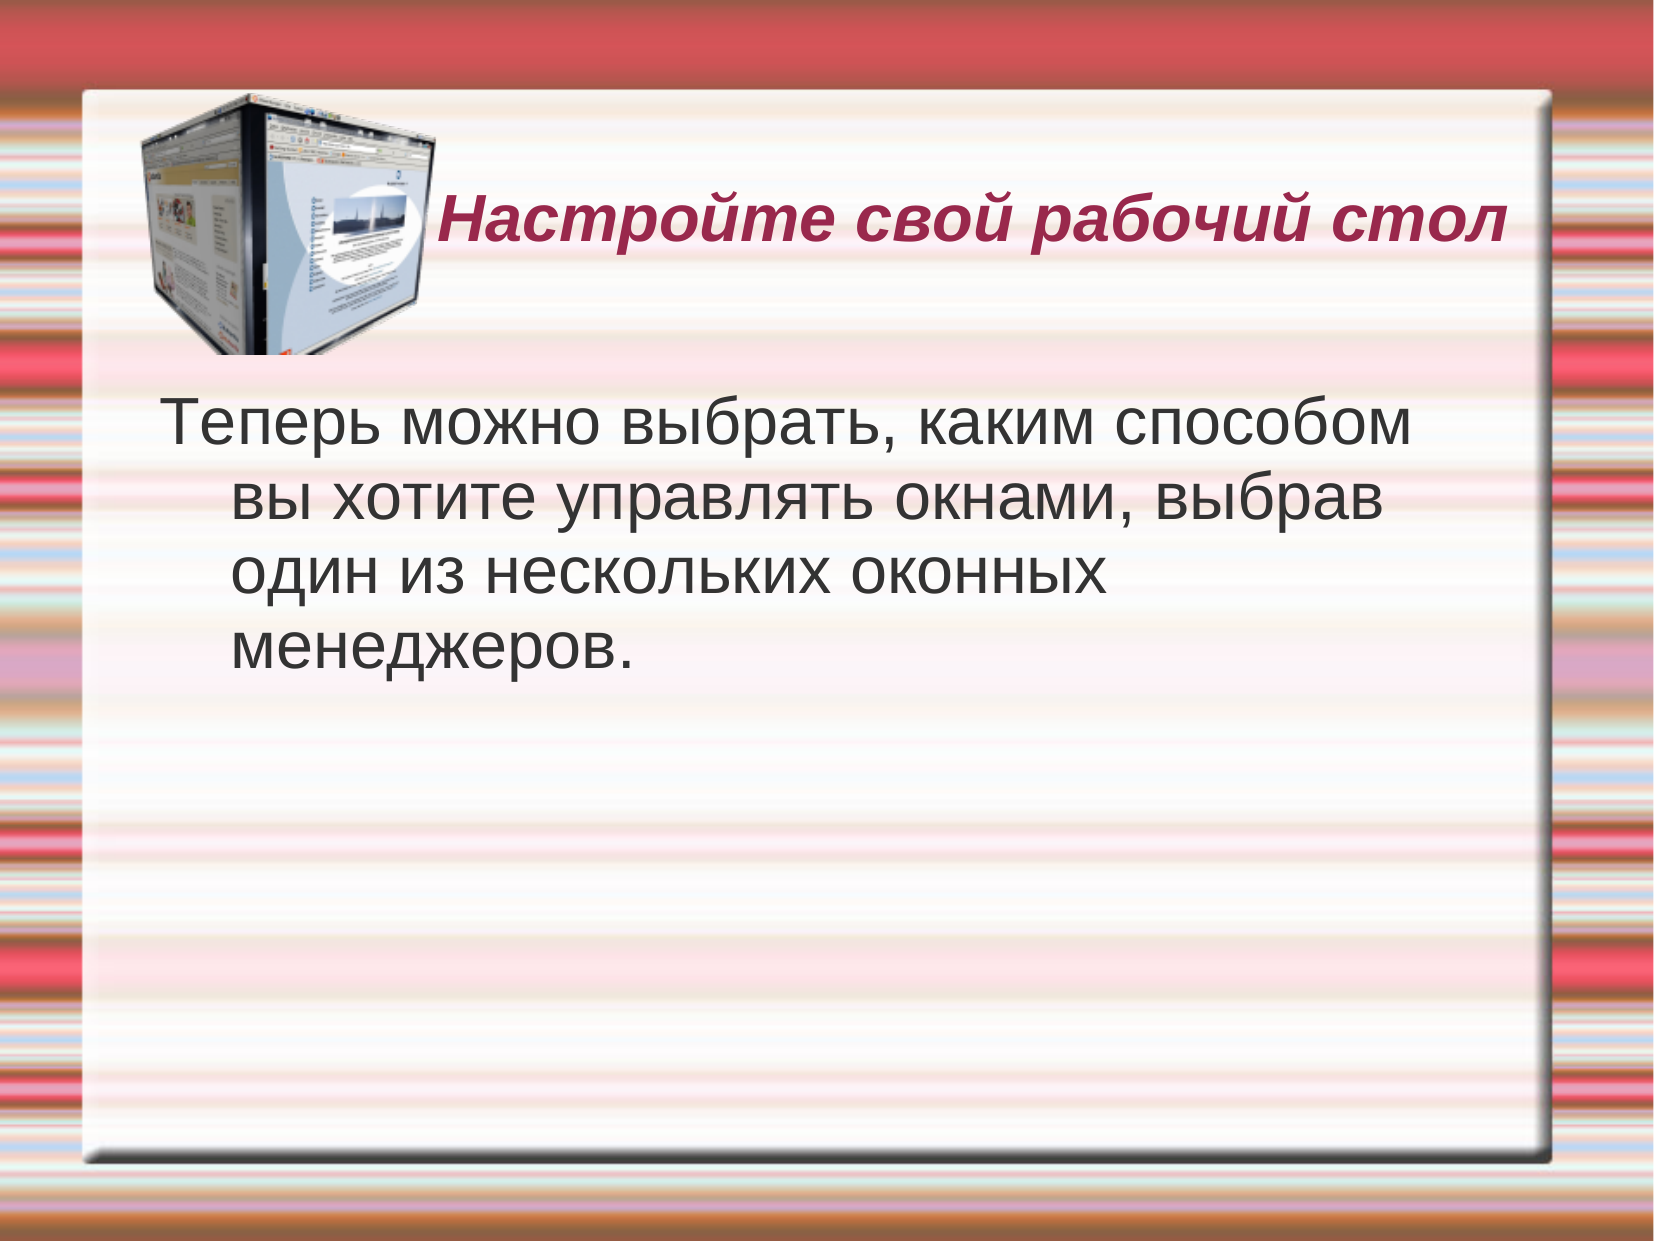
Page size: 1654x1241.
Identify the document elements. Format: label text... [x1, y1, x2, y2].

list Теперь можно выбрать, каким способом вы хотите управлять окнами, выбрав один из нескольких оконных менеджеров. [147, 383, 1517, 916]
picture [0, 0, 1654, 1241]
title Настройте свой рабочий стол [443, 114, 1534, 322]
